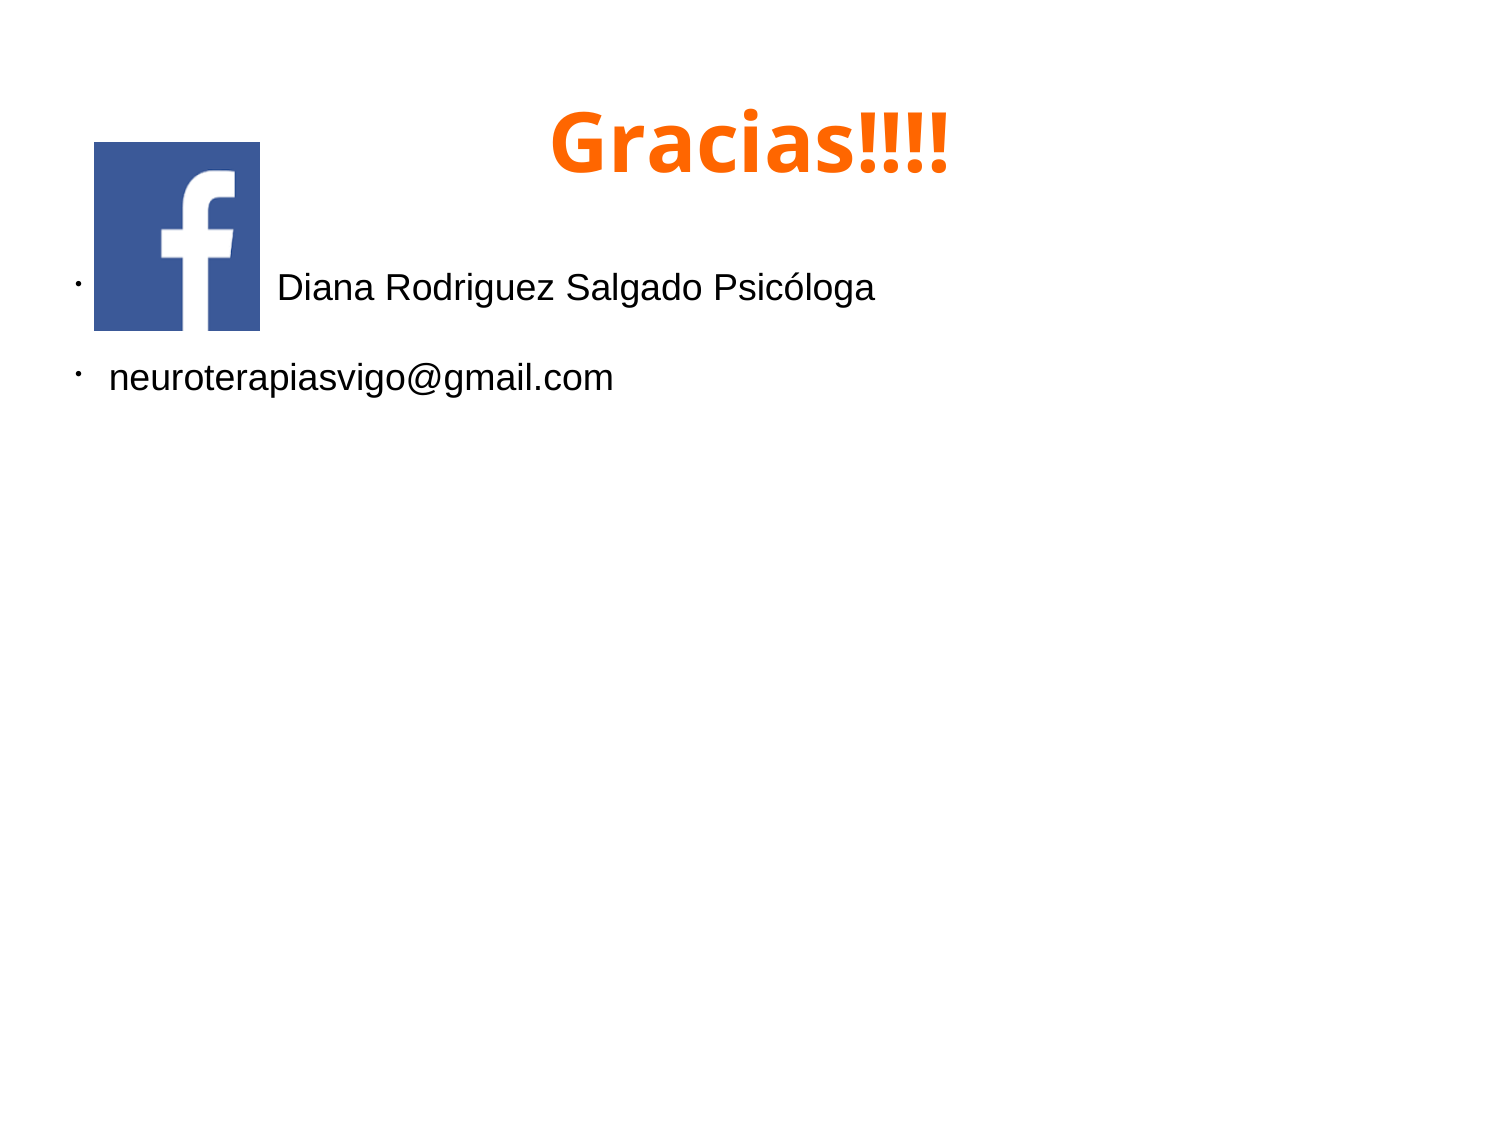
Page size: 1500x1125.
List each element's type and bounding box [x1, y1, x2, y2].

picture [94, 142, 260, 331]
